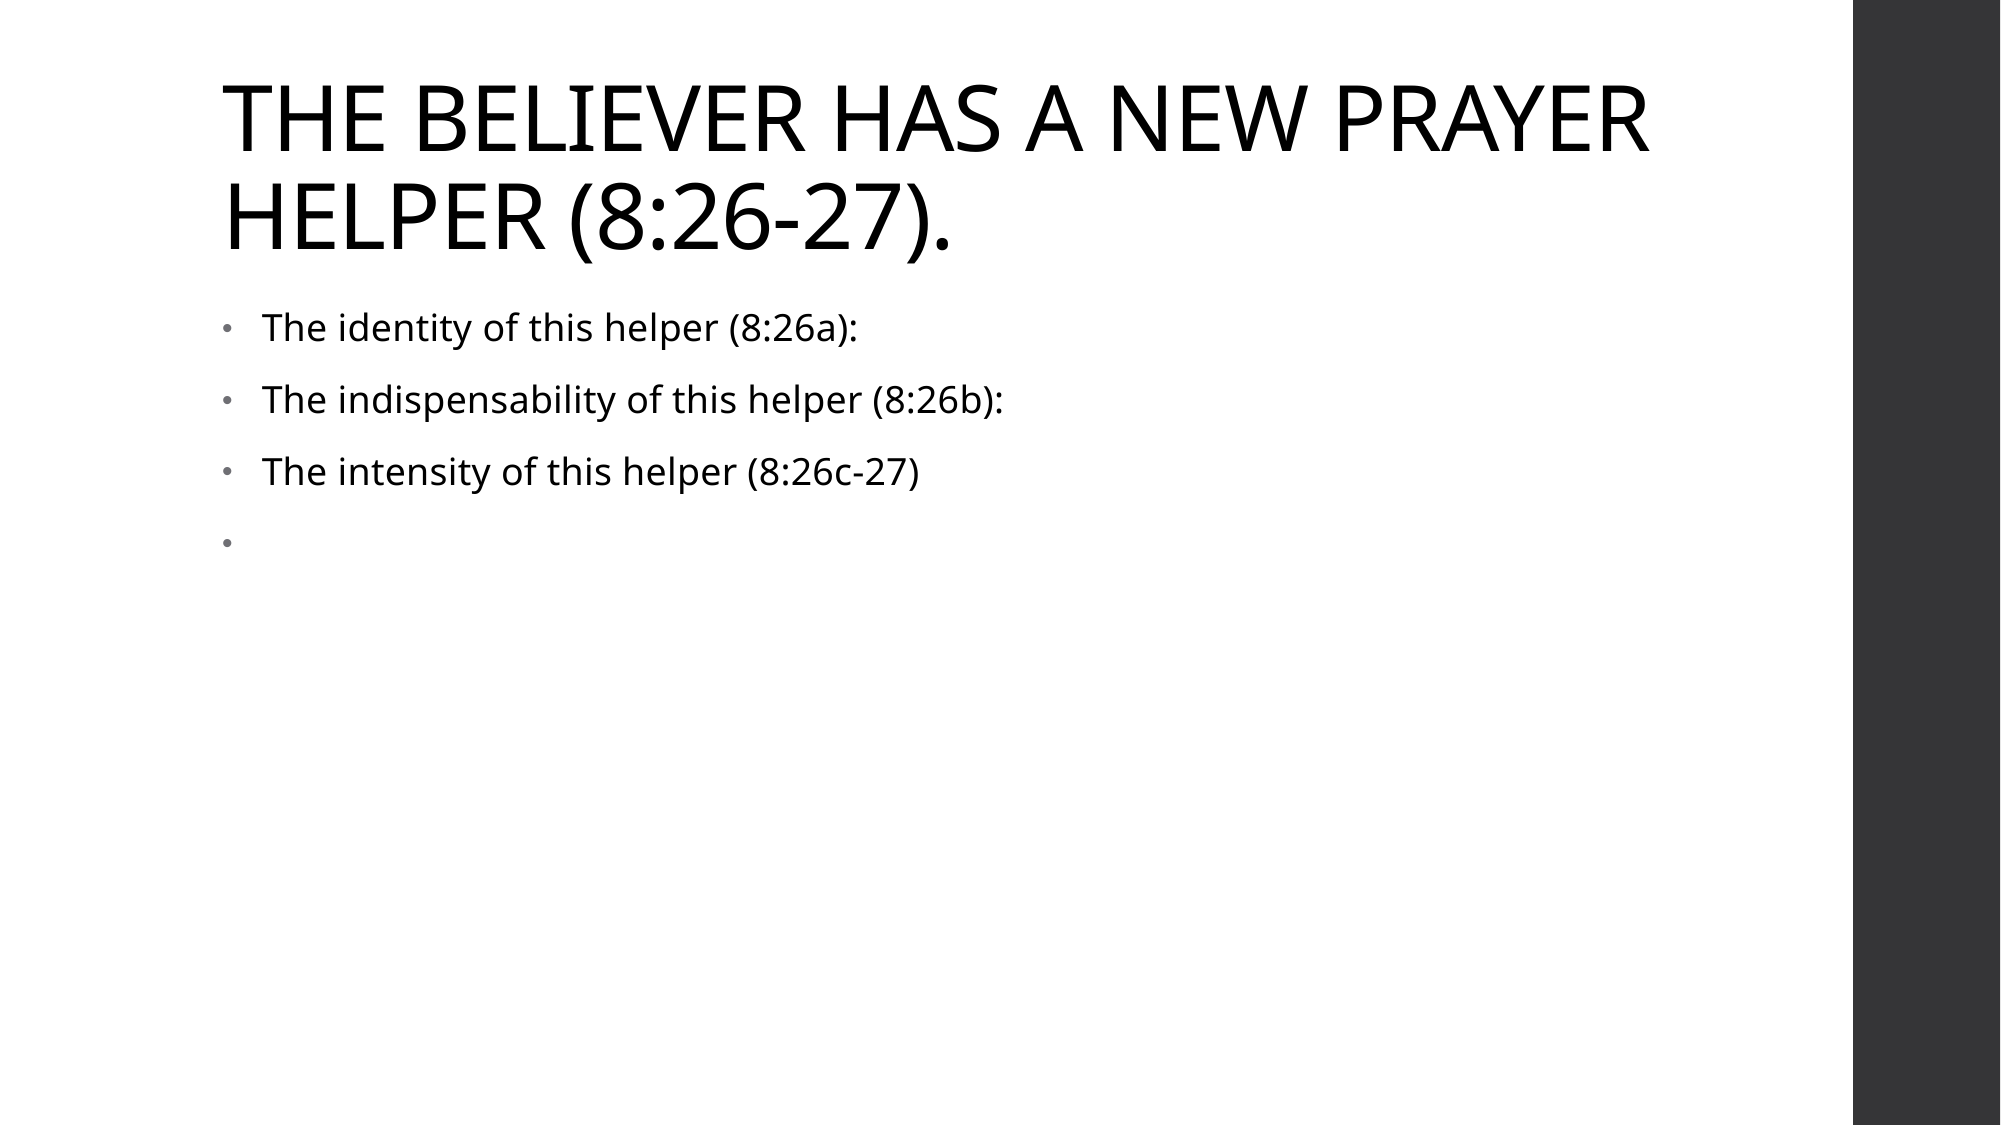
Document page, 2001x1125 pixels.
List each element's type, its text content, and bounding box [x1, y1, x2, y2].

list The identity of this helper (8:26a): The indispensability of this helper (8:26b): The intensity of this helper (8:26c-27) [206, 299, 1617, 1014]
title THE BELIEVER HAS A NEW PRAYER HELPER (8:26-27). [206, 60, 1797, 278]
